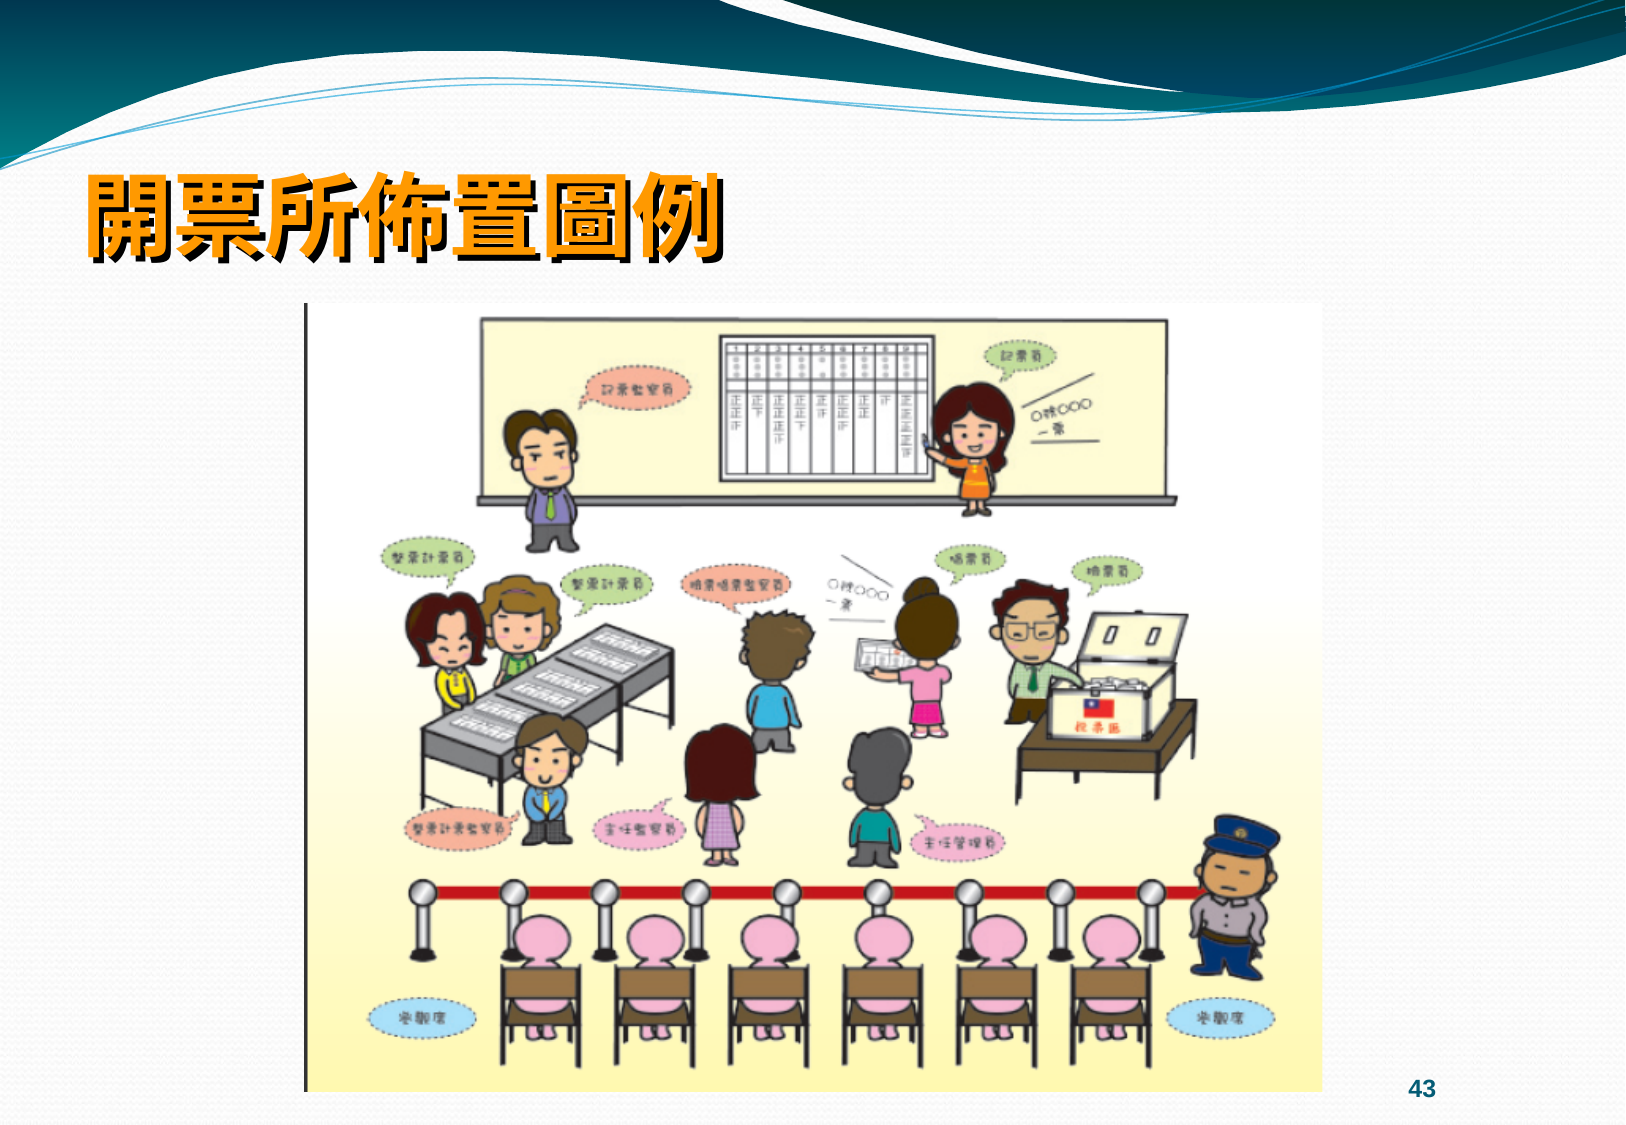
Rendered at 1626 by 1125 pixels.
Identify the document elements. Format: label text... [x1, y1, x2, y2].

picture [304, 303, 1323, 1092]
text_box 43 [1408, 1042, 1544, 1103]
title 開票所佈置圖例 [81, 115, 1544, 304]
